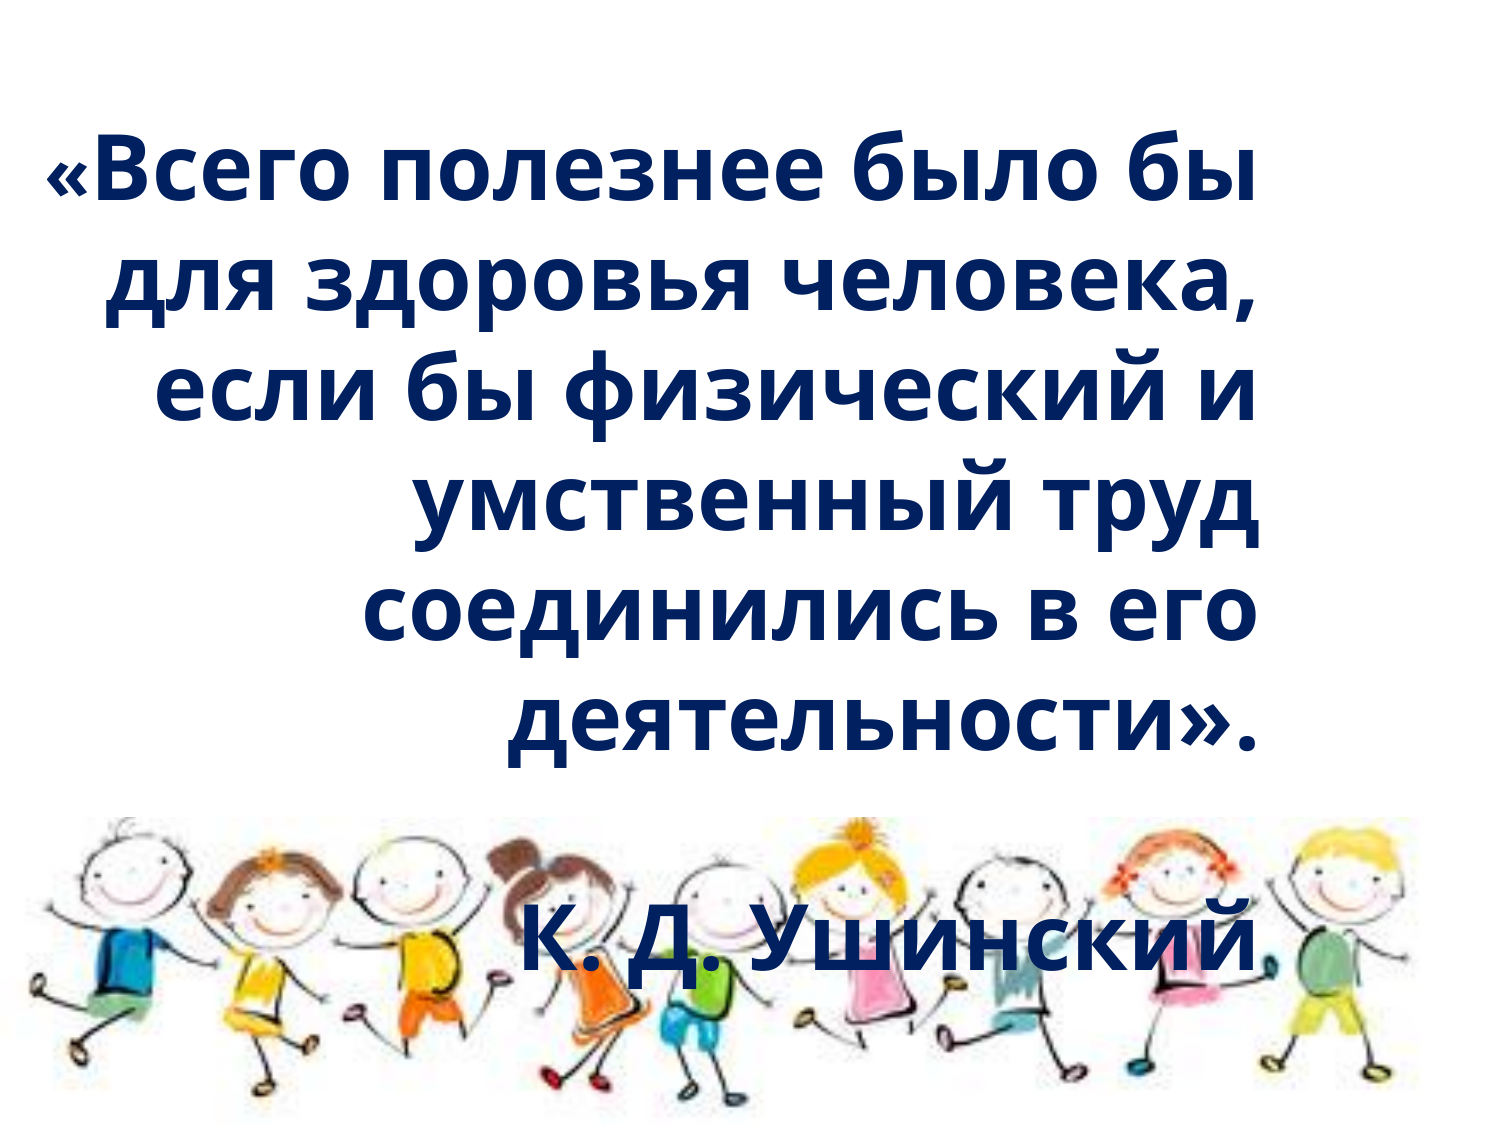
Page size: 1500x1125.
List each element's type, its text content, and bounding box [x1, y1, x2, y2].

text_box «Всего полезнее было бы для здоровья человека, если бы физический и умственный труд соединились в его деятельности». К. Д. Ушинский [29, 102, 1376, 997]
picture [0, 817, 1500, 1125]
